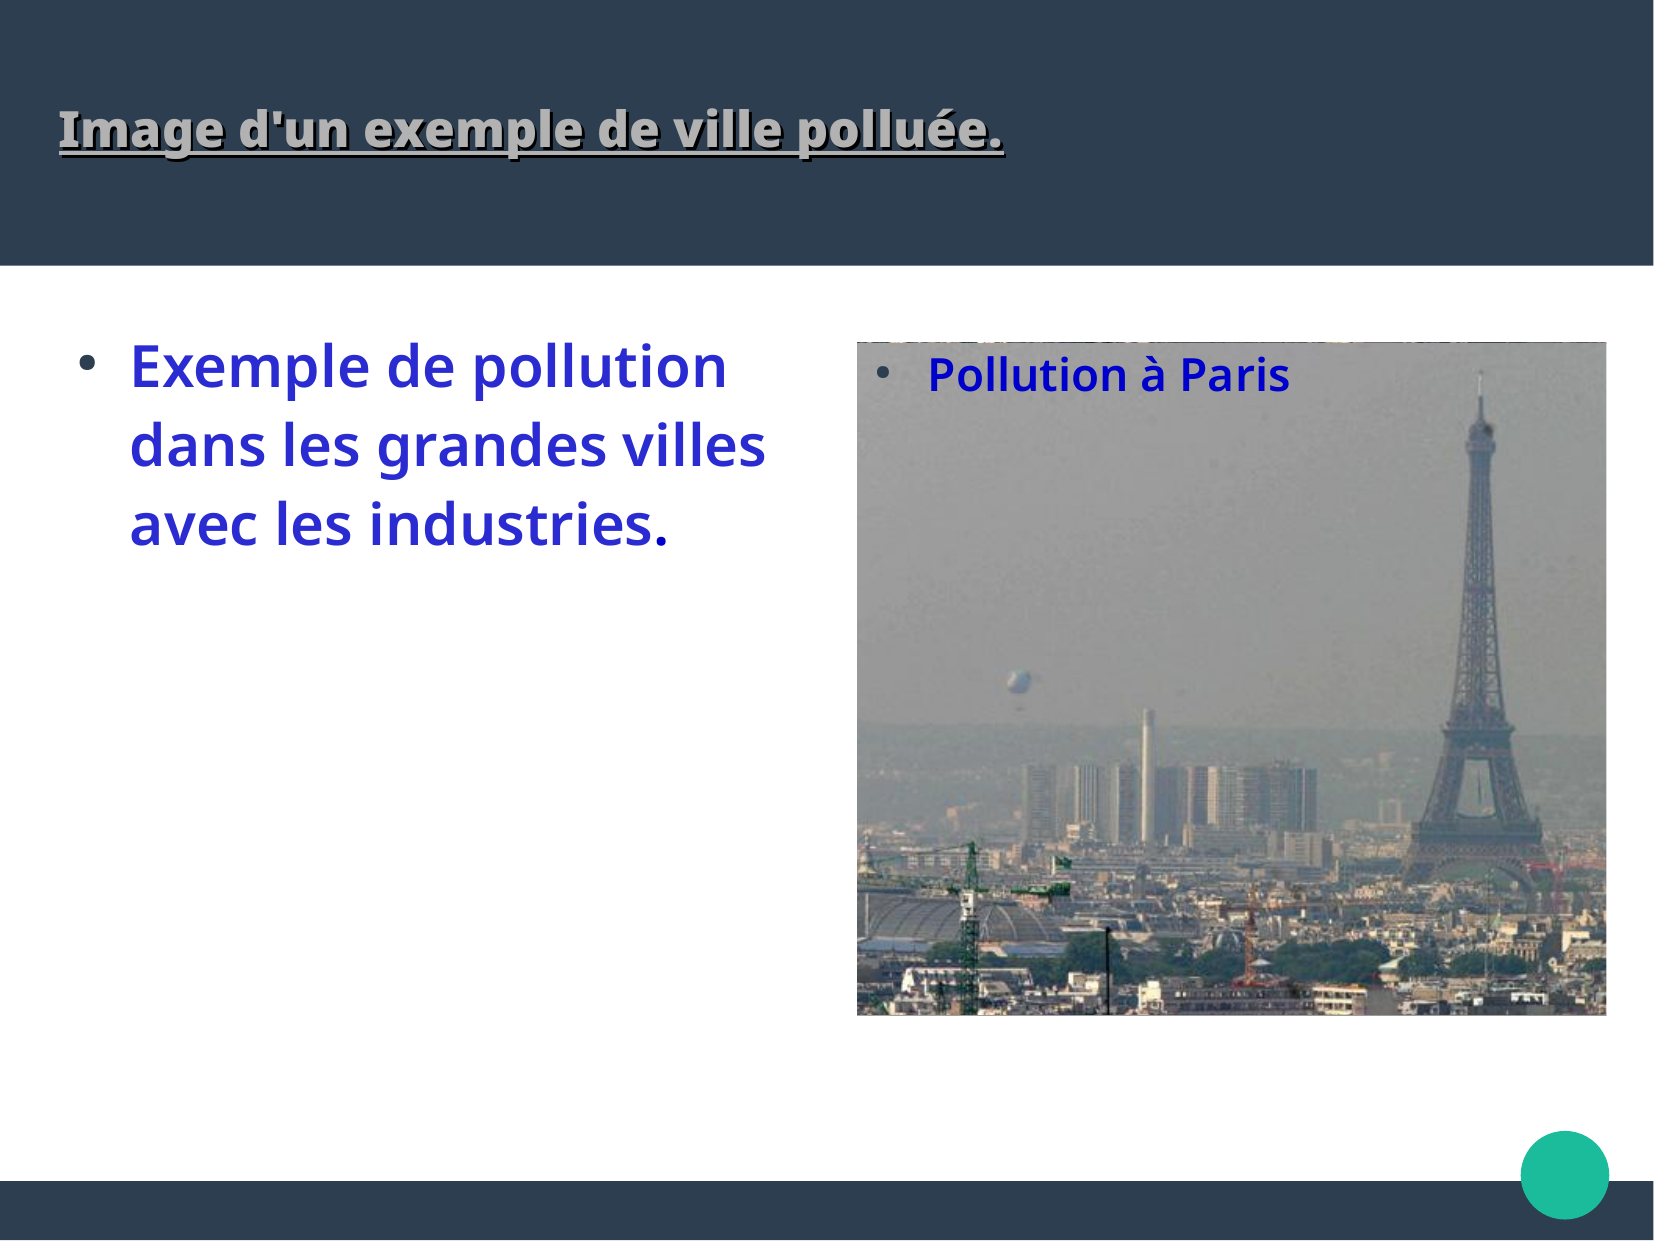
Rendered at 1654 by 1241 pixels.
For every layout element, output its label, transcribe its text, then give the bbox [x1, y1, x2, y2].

list Exemple de pollution dans les grandes villes avec les industries. [59, 324, 809, 1152]
list Pollution à Paris [857, 342, 1607, 1016]
title Image d'un exemple de ville polluée. [59, 49, 1595, 207]
